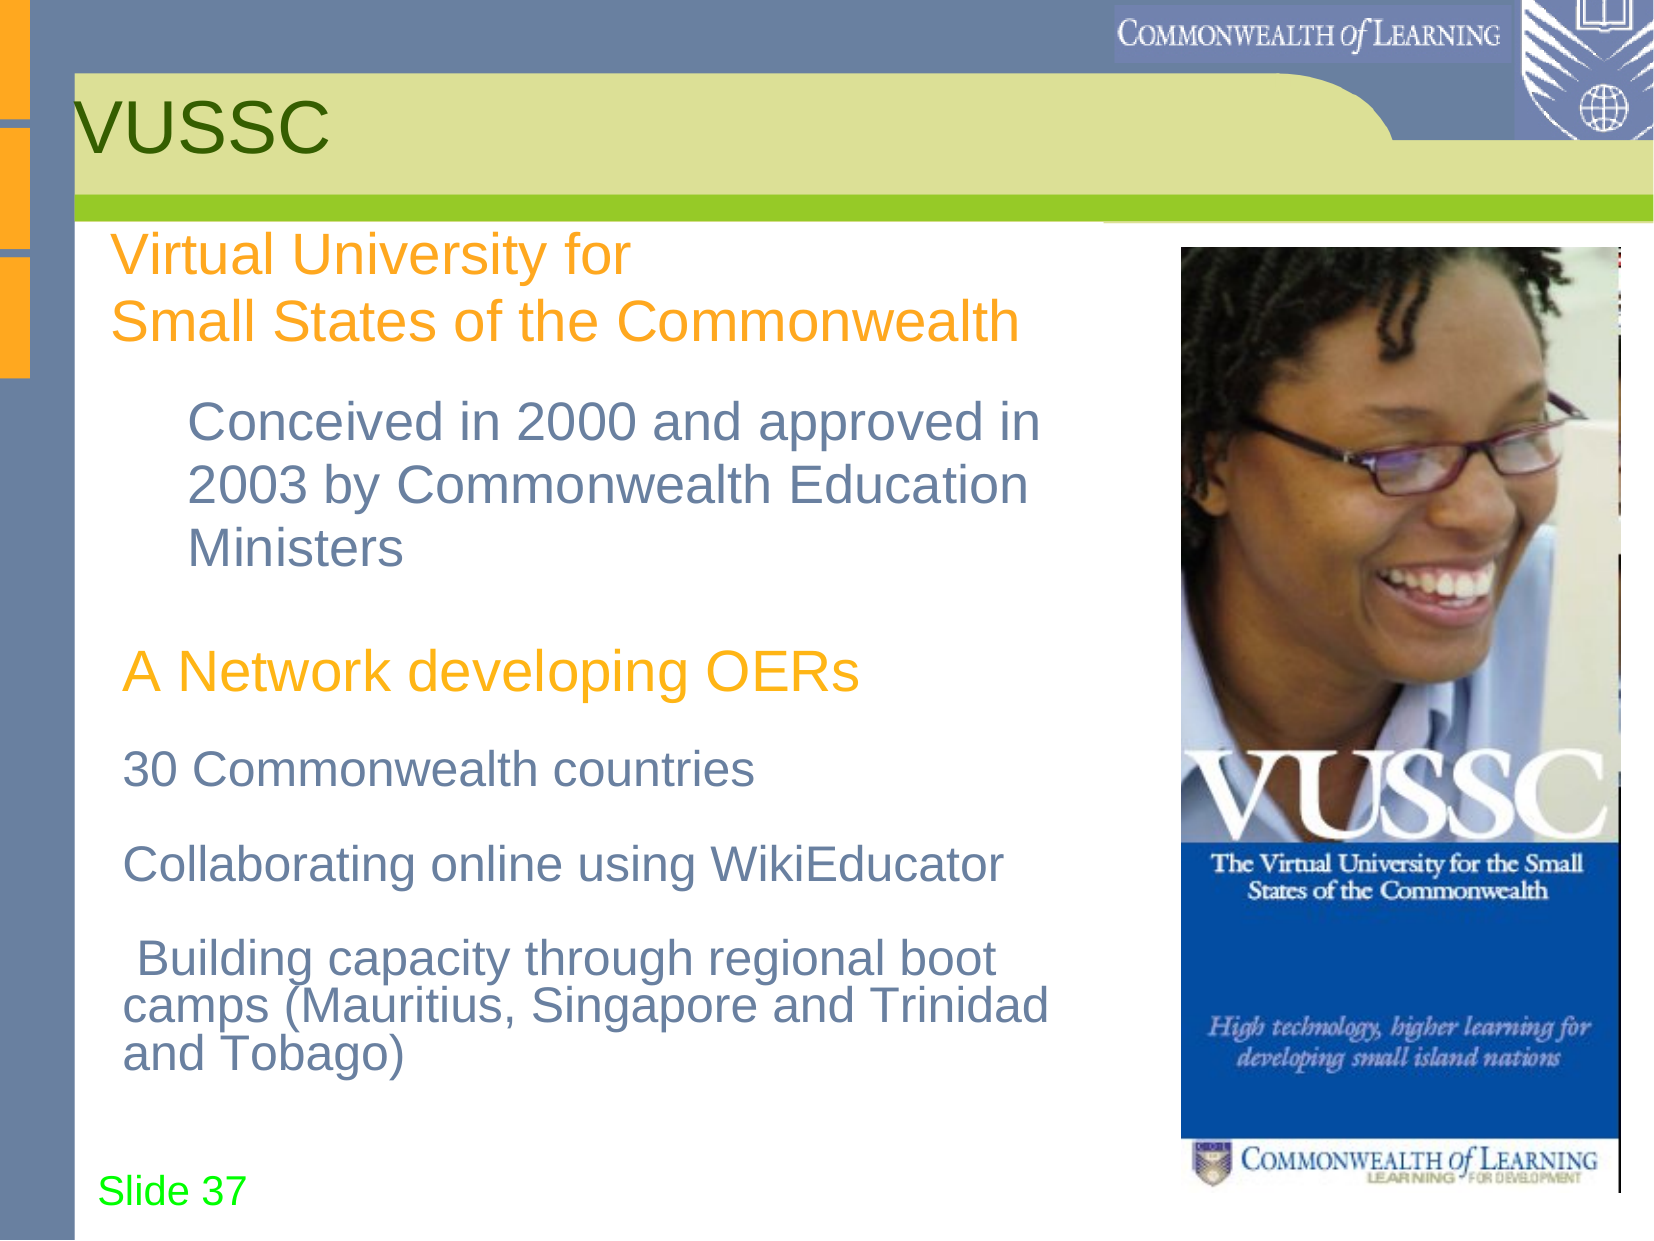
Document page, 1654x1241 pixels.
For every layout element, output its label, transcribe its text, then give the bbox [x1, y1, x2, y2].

text_box VUSSC [59, 74, 1276, 183]
text_box Virtual University for Small States of the Commonwealth [95, 211, 1081, 426]
picture [0, 0, 1654, 1240]
text_box Slide 37 [82, 1161, 290, 1239]
text_box Conceived in 2000 and approved in 2003 by Commonwealth Education Ministers [173, 381, 1105, 650]
text_box A Network developing OERs 30 Commonwealth countries Collaborating online using WikiEducator‏ Building capacity through regional boot camps (Mauritius, Singapore and Trinidad and Tobago) [107, 628, 1123, 1193]
